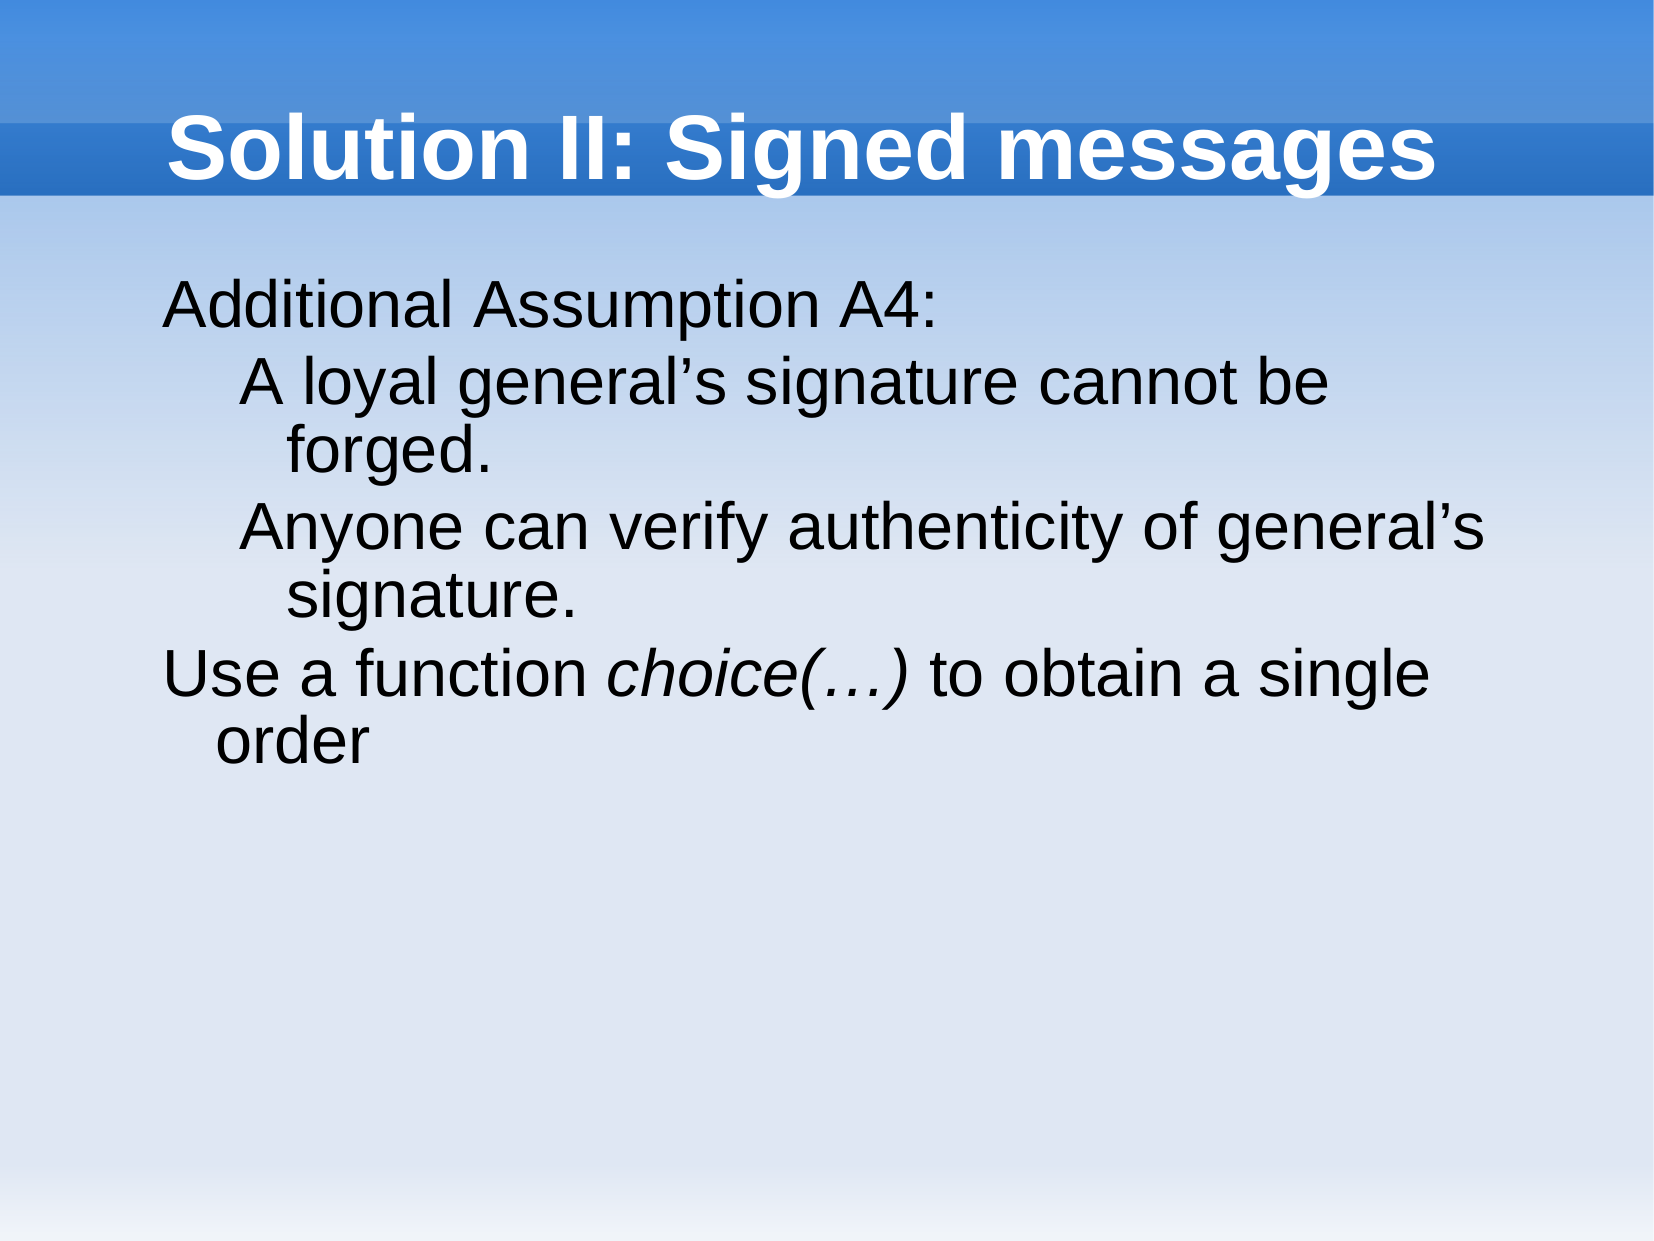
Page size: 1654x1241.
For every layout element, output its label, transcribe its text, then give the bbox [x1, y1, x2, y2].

list Additional Assumption A4: A loyal general’s signature cannot be forged. Anyone can verify authenticity of general’s signature. Use a function choice(…) to obtain a single order [129, 265, 1536, 1045]
picture [0, 0, 1654, 1241]
title Solution II: Signed messages [100, 0, 1506, 207]
